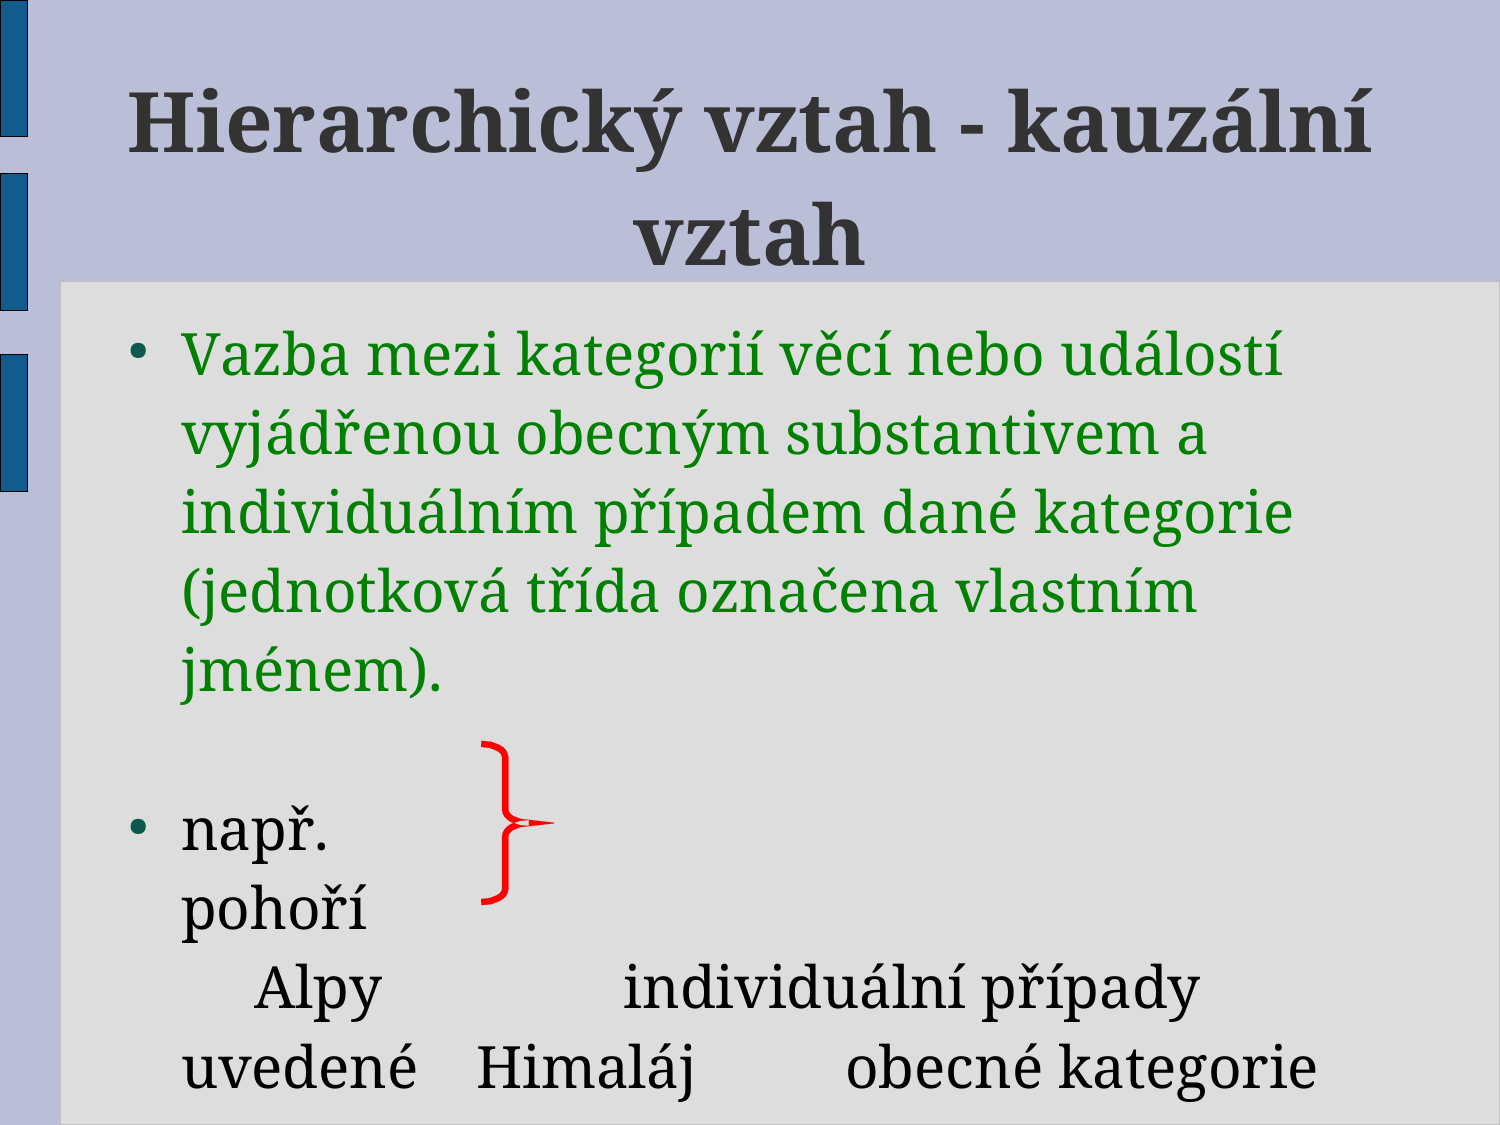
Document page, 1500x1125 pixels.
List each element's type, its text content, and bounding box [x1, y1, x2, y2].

title Hierarchický vztah - kauzální vztah [110, 82, 1392, 272]
list Vazba mezi kategorií věcí nebo událostí vyjádřenou obecným substantivem a individuálním případem dané kategorie (jednotková třída označena vlastním jménem)‏. např. pohoří Alpy individuální případy uvedené Himaláj obecné kategorie [110, 312, 1392, 1007]
picture [481, 739, 557, 907]
